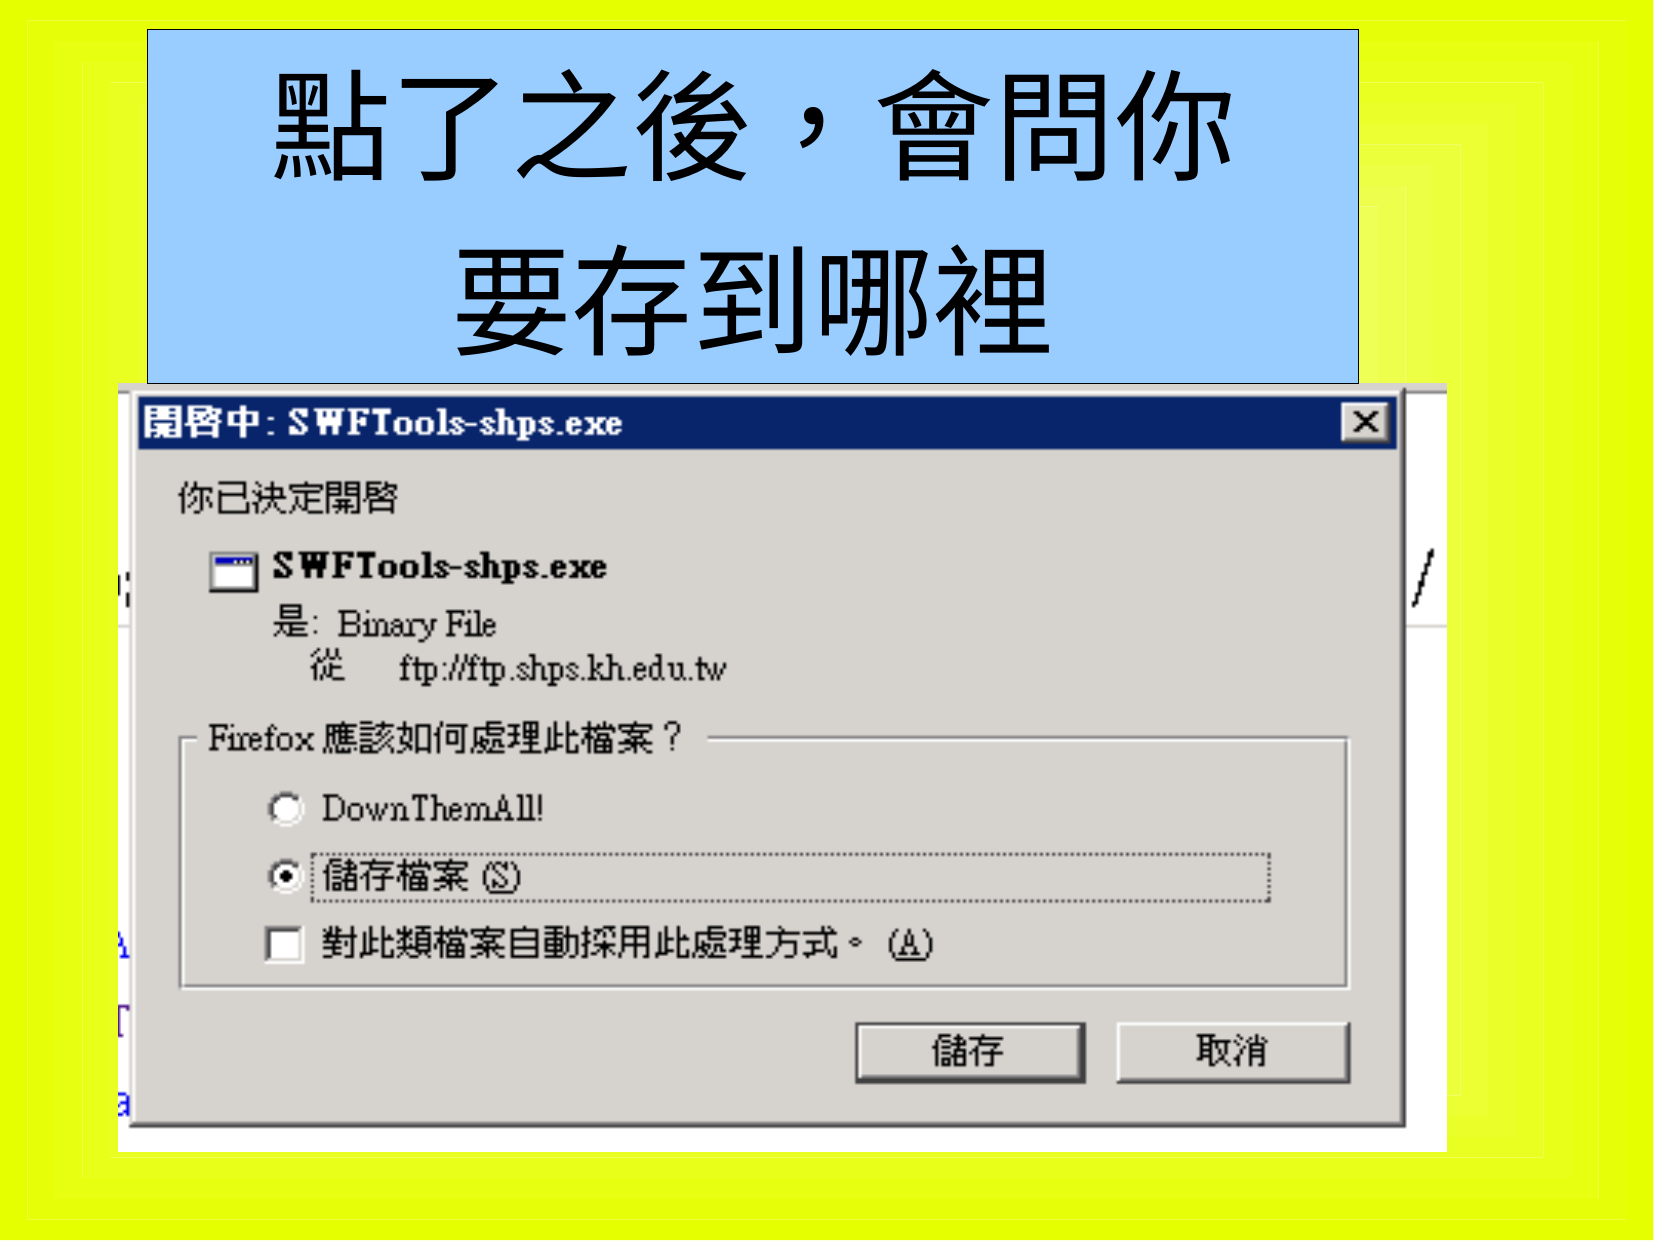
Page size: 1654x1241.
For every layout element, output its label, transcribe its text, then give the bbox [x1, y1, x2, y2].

picture [118, 383, 1447, 1152]
text_box 點了之後，會問你 要存到哪裡 [147, 29, 1359, 384]
